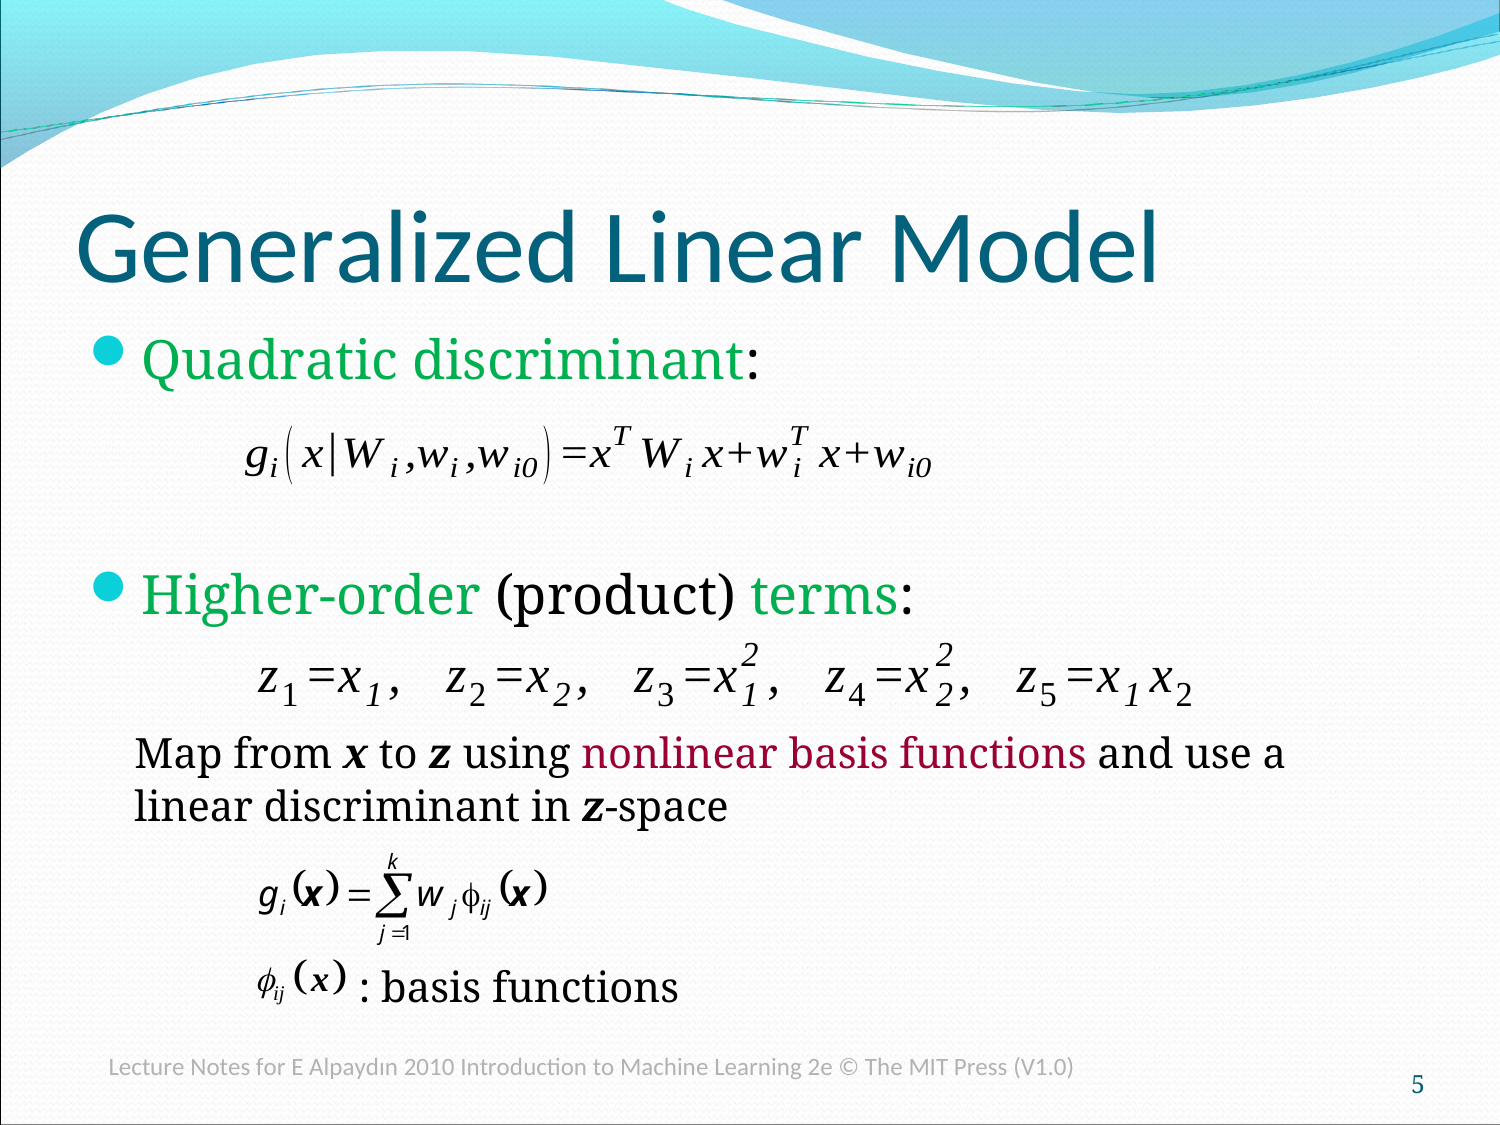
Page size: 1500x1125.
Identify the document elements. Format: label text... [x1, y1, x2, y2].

text_box Generalized Linear Model [75, 115, 1426, 304]
text_box Lecture Notes for E Alpaydın 2010 Introduction to Machine Learning 2e © The MIT Press (V1.0) [93, 1042, 1254, 1103]
chart [242, 636, 1211, 715]
picture [0, 0, 1500, 1125]
chart [252, 846, 549, 1013]
text_box Quadratic discriminant: Higher-order (product) terms: Map from x to z using nonlinear basis functions and use a linear discriminant in z-space : basis functions [75, 317, 1426, 1038]
text_box <number> [1299, 1042, 1426, 1103]
chart [230, 420, 951, 488]
